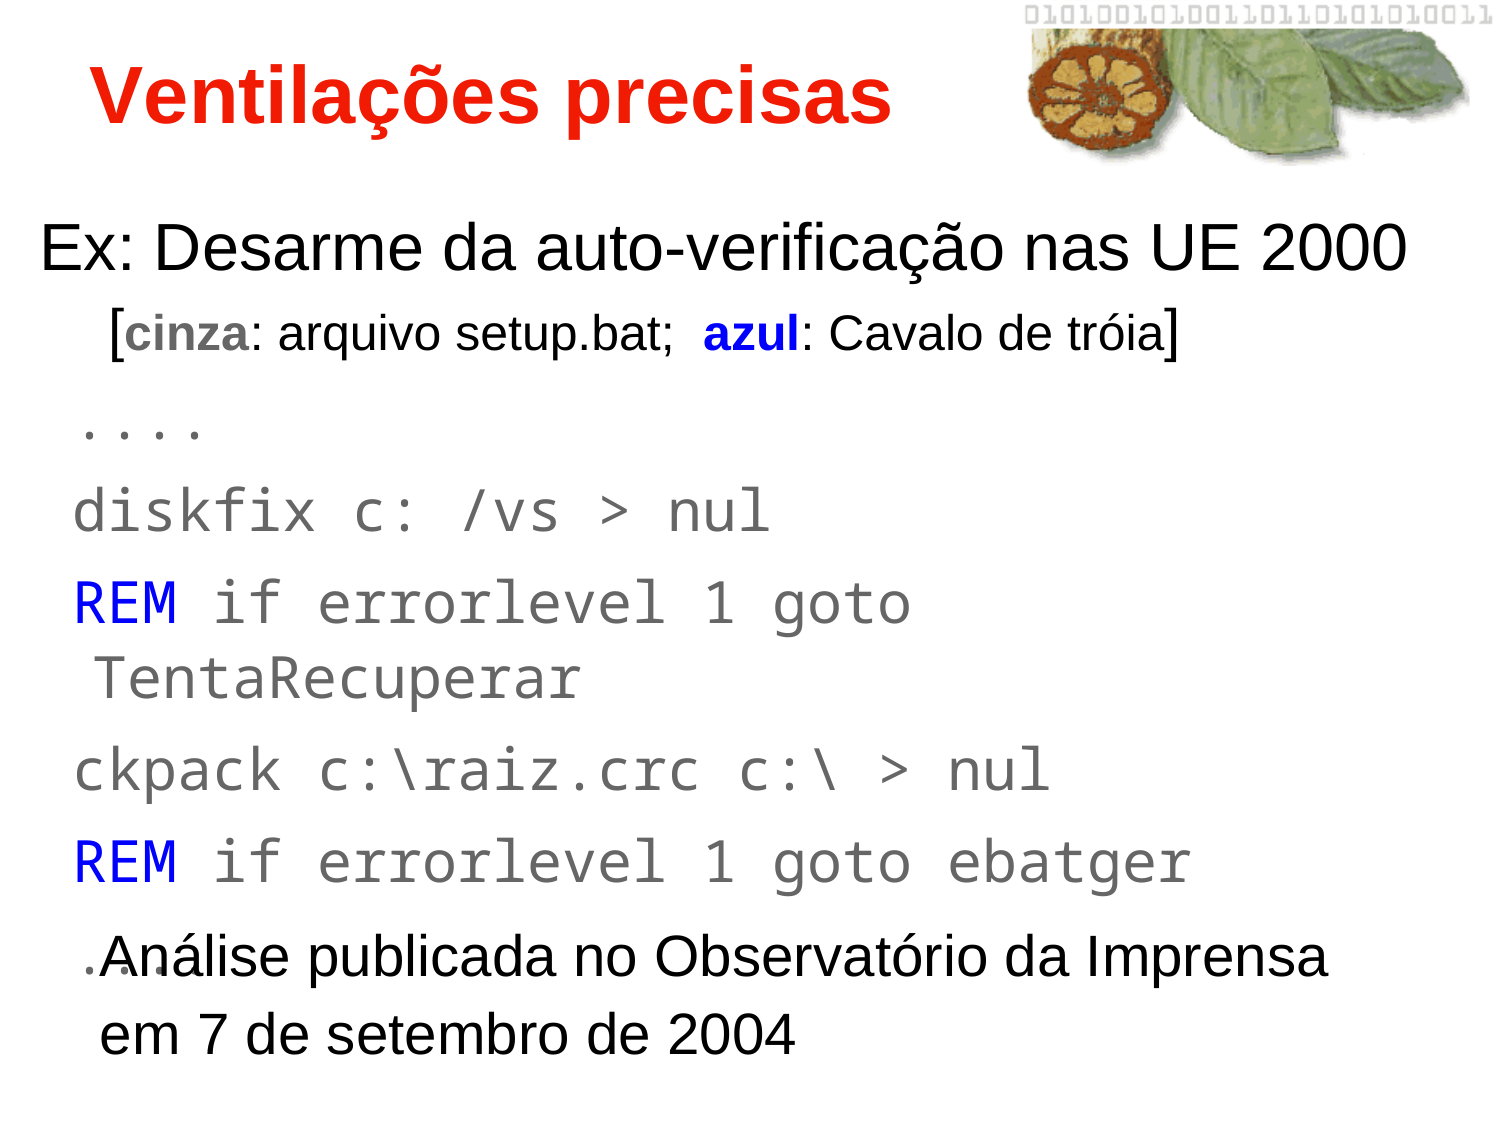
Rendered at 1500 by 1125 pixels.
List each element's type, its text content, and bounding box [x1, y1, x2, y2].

text_box Análise publicada no Observatório da Imprensa em 7 de setembro de 2004 [88, 910, 1401, 1067]
list Ex: Desarme da auto-verificação nas UE 2000 [cinza: arquivo setup.bat; azul: Cavalo de tróia] .... diskfix c: /vs > nul REM if errorlevel 1 goto TentaRecuperar ckpack c:\raiz.crc c:\ > nul REM if errorlevel 1 goto ebatger .... [22, 187, 1453, 941]
title Ventilações precisas [75, 20, 1313, 149]
picture [1021, 0, 1494, 166]
